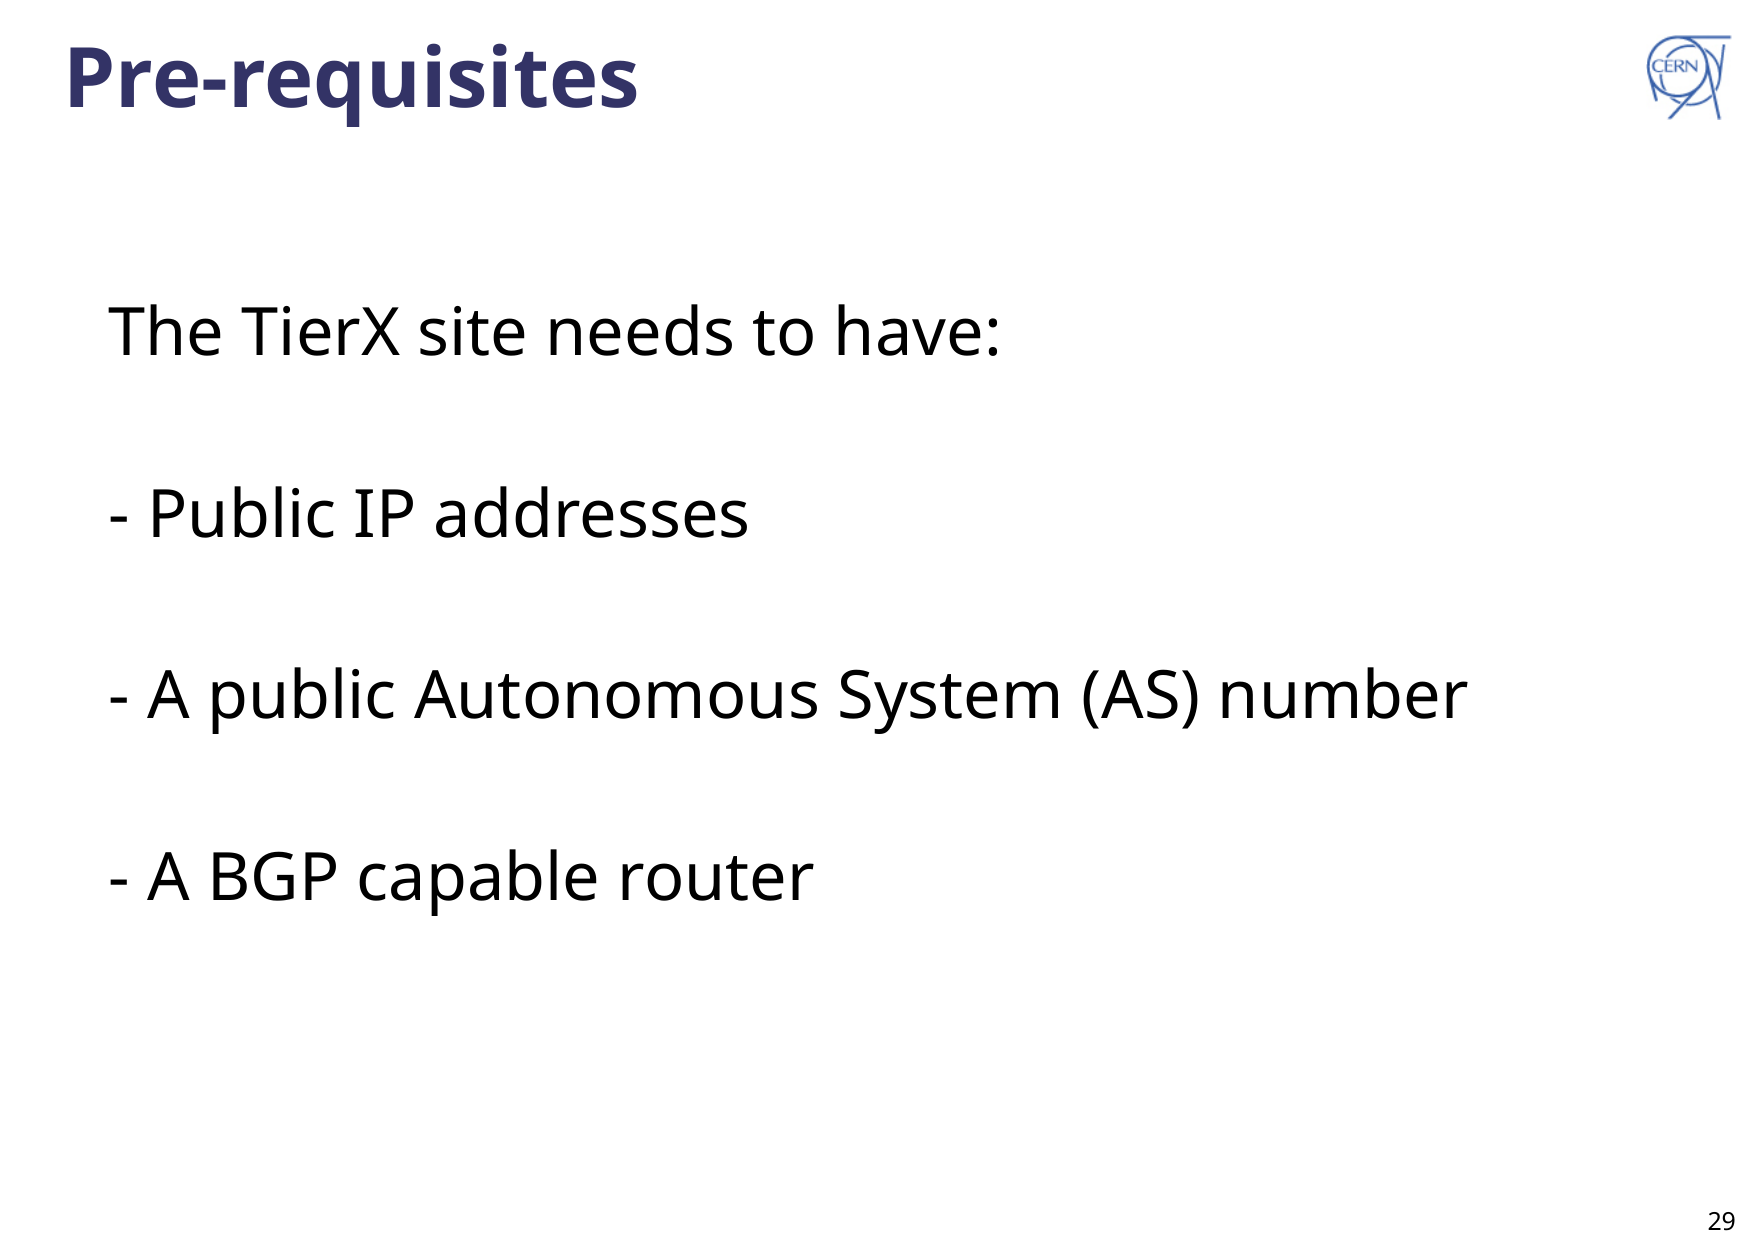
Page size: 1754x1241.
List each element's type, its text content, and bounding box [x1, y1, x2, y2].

text_box The TierX site needs to have: - Public IP addresses - A public Autonomous System (AS) number - A BGP capable router [93, 277, 1643, 860]
title Pre-requisites [63, 0, 1621, 166]
picture [1646, 34, 1732, 120]
